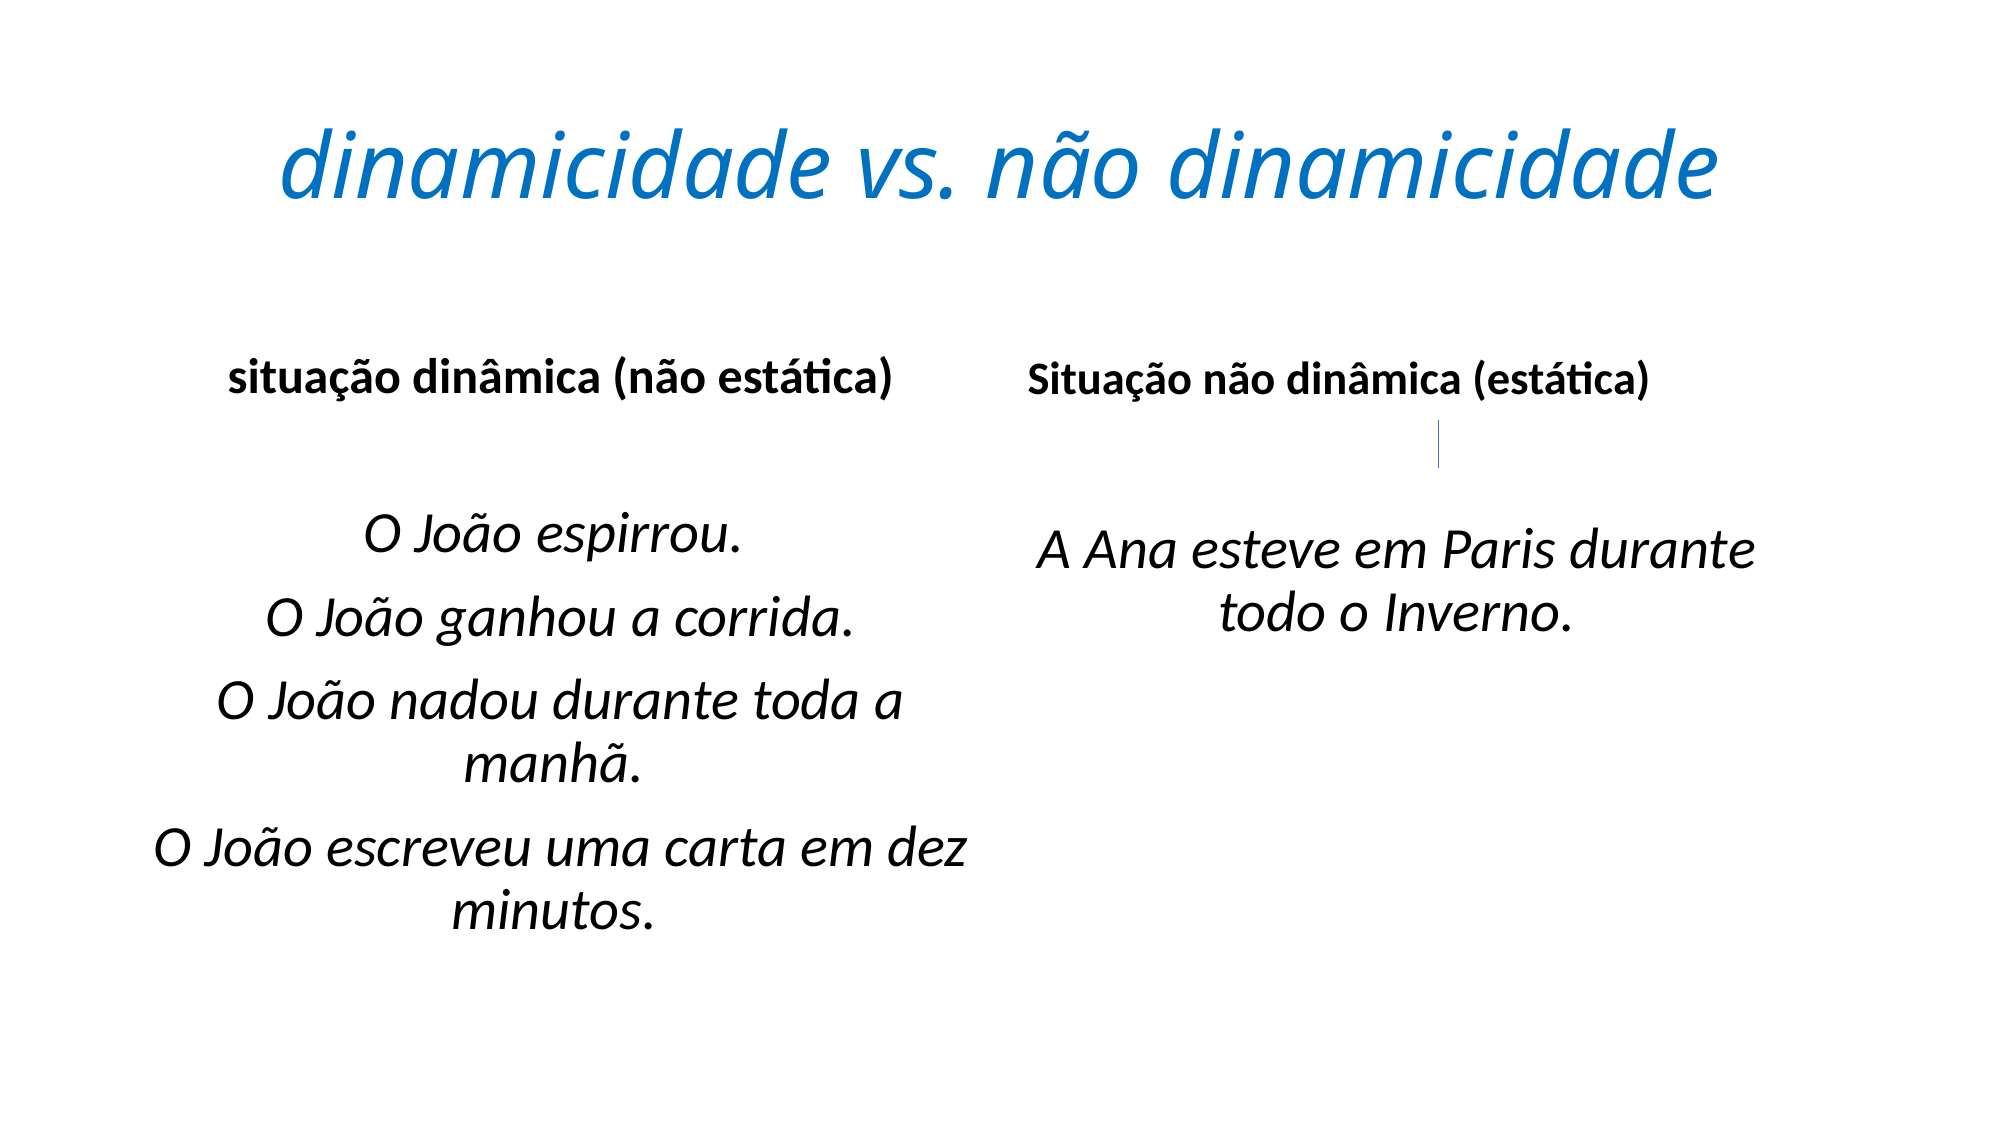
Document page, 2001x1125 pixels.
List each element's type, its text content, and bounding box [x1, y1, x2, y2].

title dinamicidade vs. não dinamicidade [137, 59, 1863, 278]
list Situação não dinâmica (estática) [1012, 275, 1863, 411]
list O João espirrou. O João ganhou a corrida. O João nadou durante toda a manhã. O João escreveu uma carta em dez minutos. [137, 410, 984, 1016]
list A Ana esteve em Paris durante todo o Inverno. [1022, 419, 1873, 1025]
list situação dinâmica (não estática) [137, 275, 984, 410]
